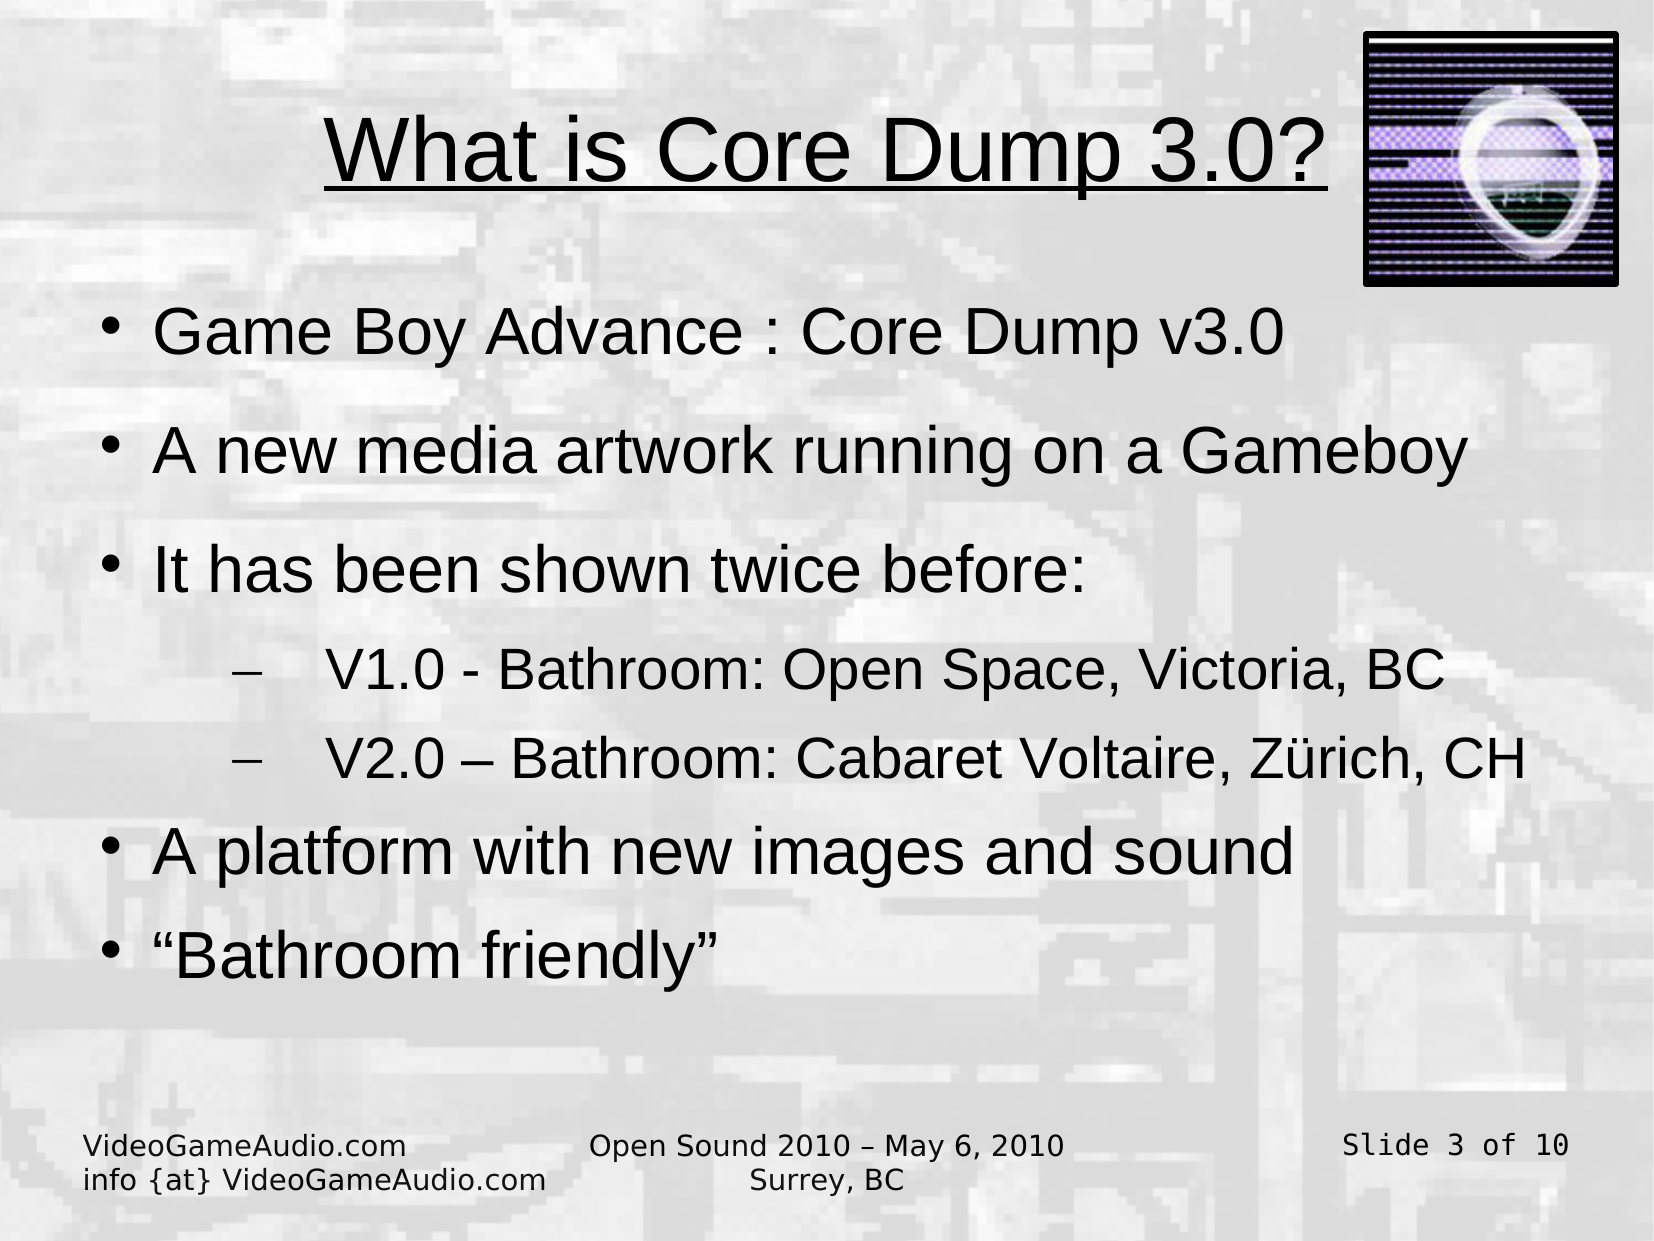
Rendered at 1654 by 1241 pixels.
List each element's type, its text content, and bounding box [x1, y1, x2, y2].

picture [0, 0, 1654, 1241]
text_box Game Boy Advance : Core Dump v3.0 A new media artwork running on a Gameboy It has been shown twice before: V1.0 - Bathroom: Open Space, Victoria, BC V2.0 – Bathroom: Cabaret Voltaire, Zürich, CH A platform with new images and sound “Bathroom friendly” [82, 290, 1571, 1109]
title What is Core Dump 3.0? [82, 56, 1363, 249]
